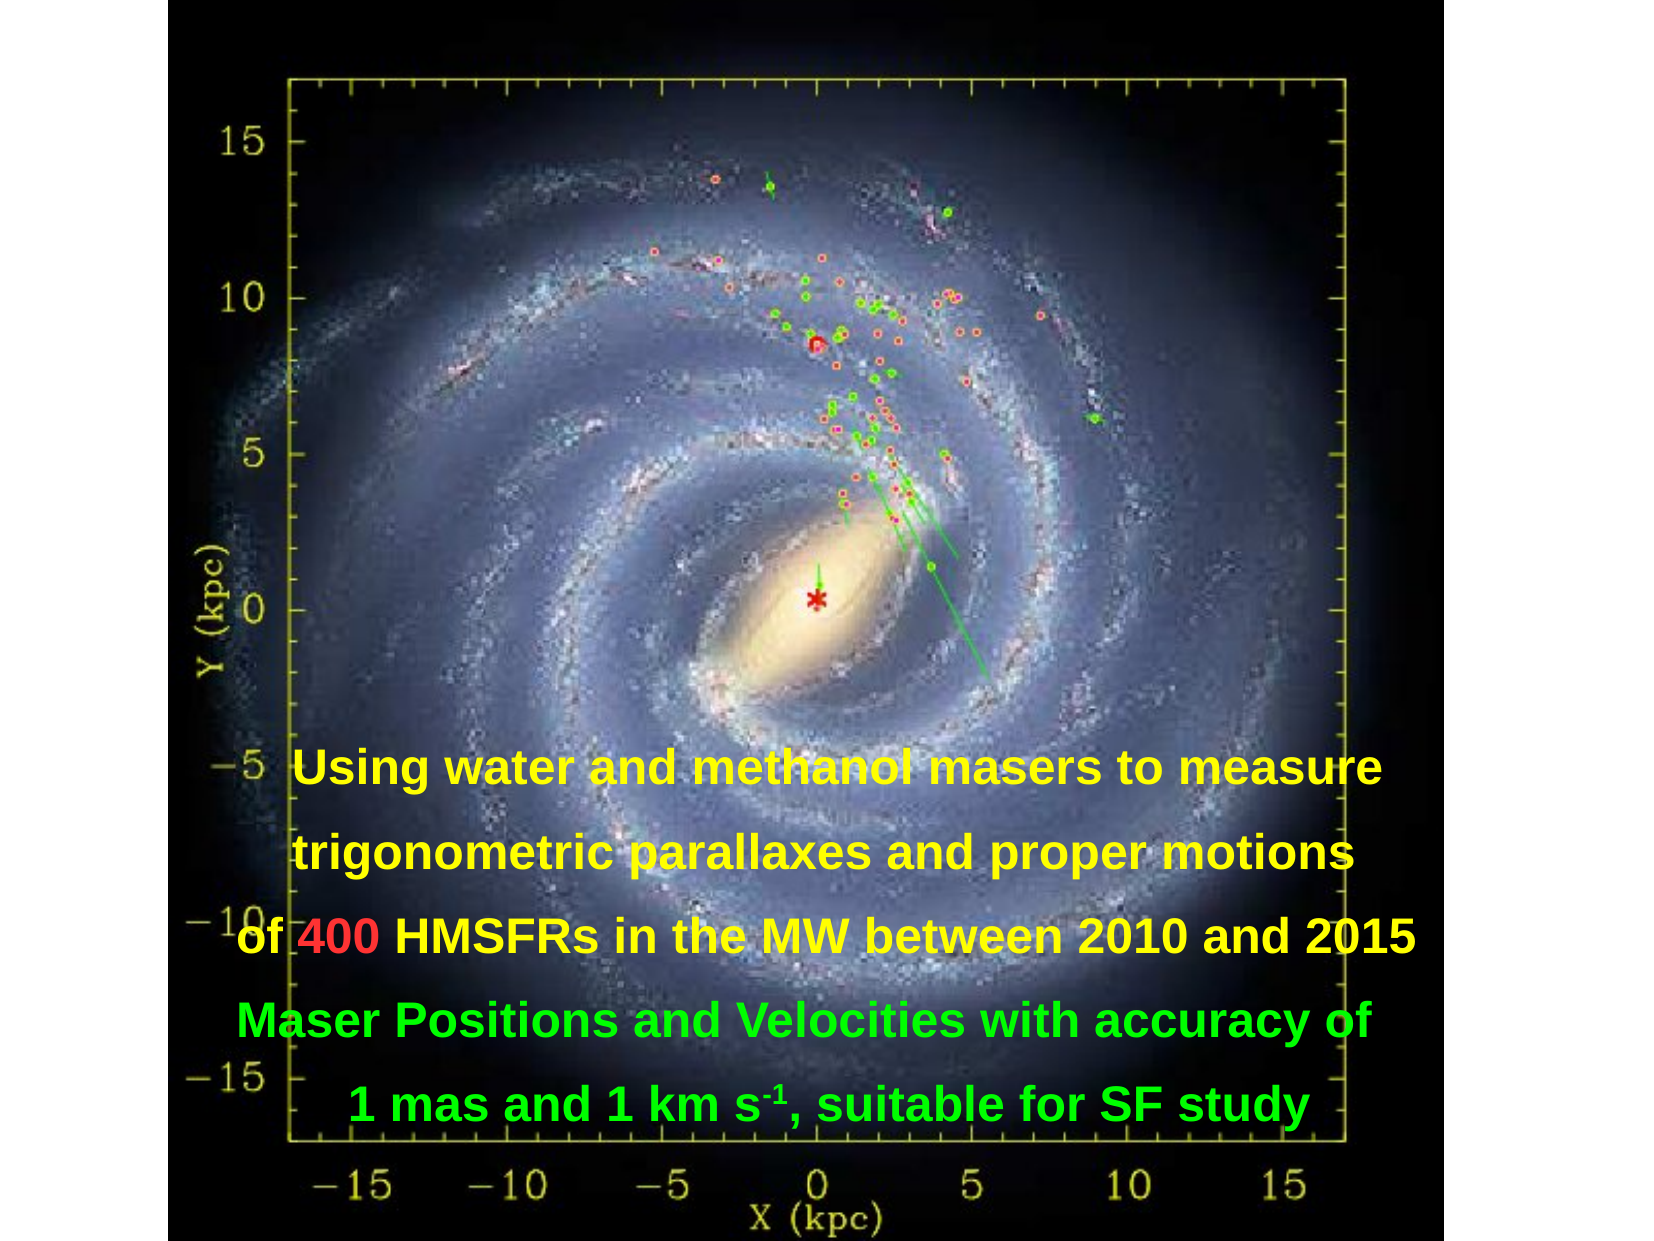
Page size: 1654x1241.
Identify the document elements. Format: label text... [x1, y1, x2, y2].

picture [168, 0, 1444, 1241]
text_box Using water and methanol masers to measure trigonometric parallaxes and proper motions of 400 HMSFRs in the MW between 2010 and 2015 Maser Positions and Velocities with accuracy of 1 mas and 1 km s-1, suitable for SF study [221, 732, 1432, 971]
